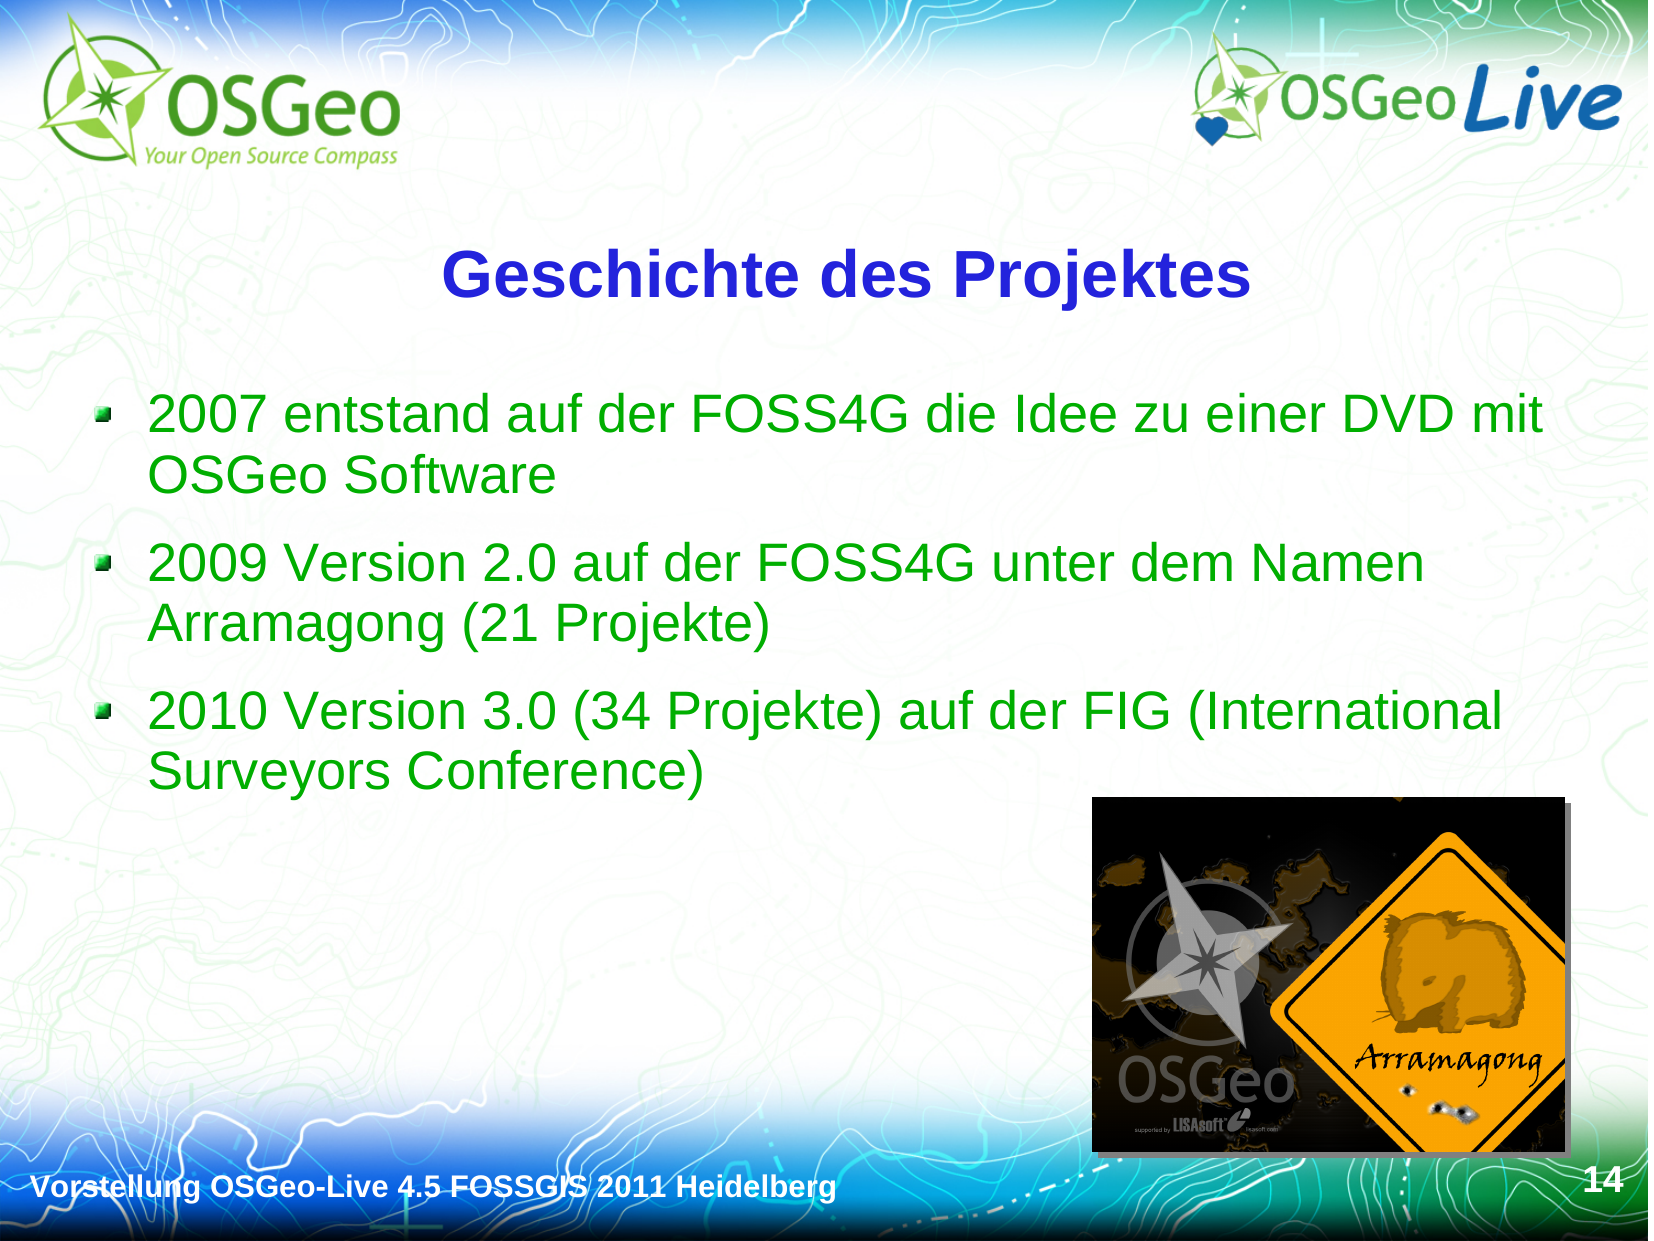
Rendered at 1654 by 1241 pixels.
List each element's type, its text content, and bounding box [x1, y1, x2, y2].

picture [0, 0, 1654, 1241]
list 2007 entstand auf der FOSS4G die Idee zu einer DVD mit OSGeo Software 2009 Version 2.0 auf der FOSS4G unter dem Namen Arramagong (21 Projekte) 2010 Version 3.0 (34 Projekte) auf der FIG (International Surveyors Conference) [76, 383, 1565, 1188]
title Geschichte des Projektes [82, 208, 1571, 342]
